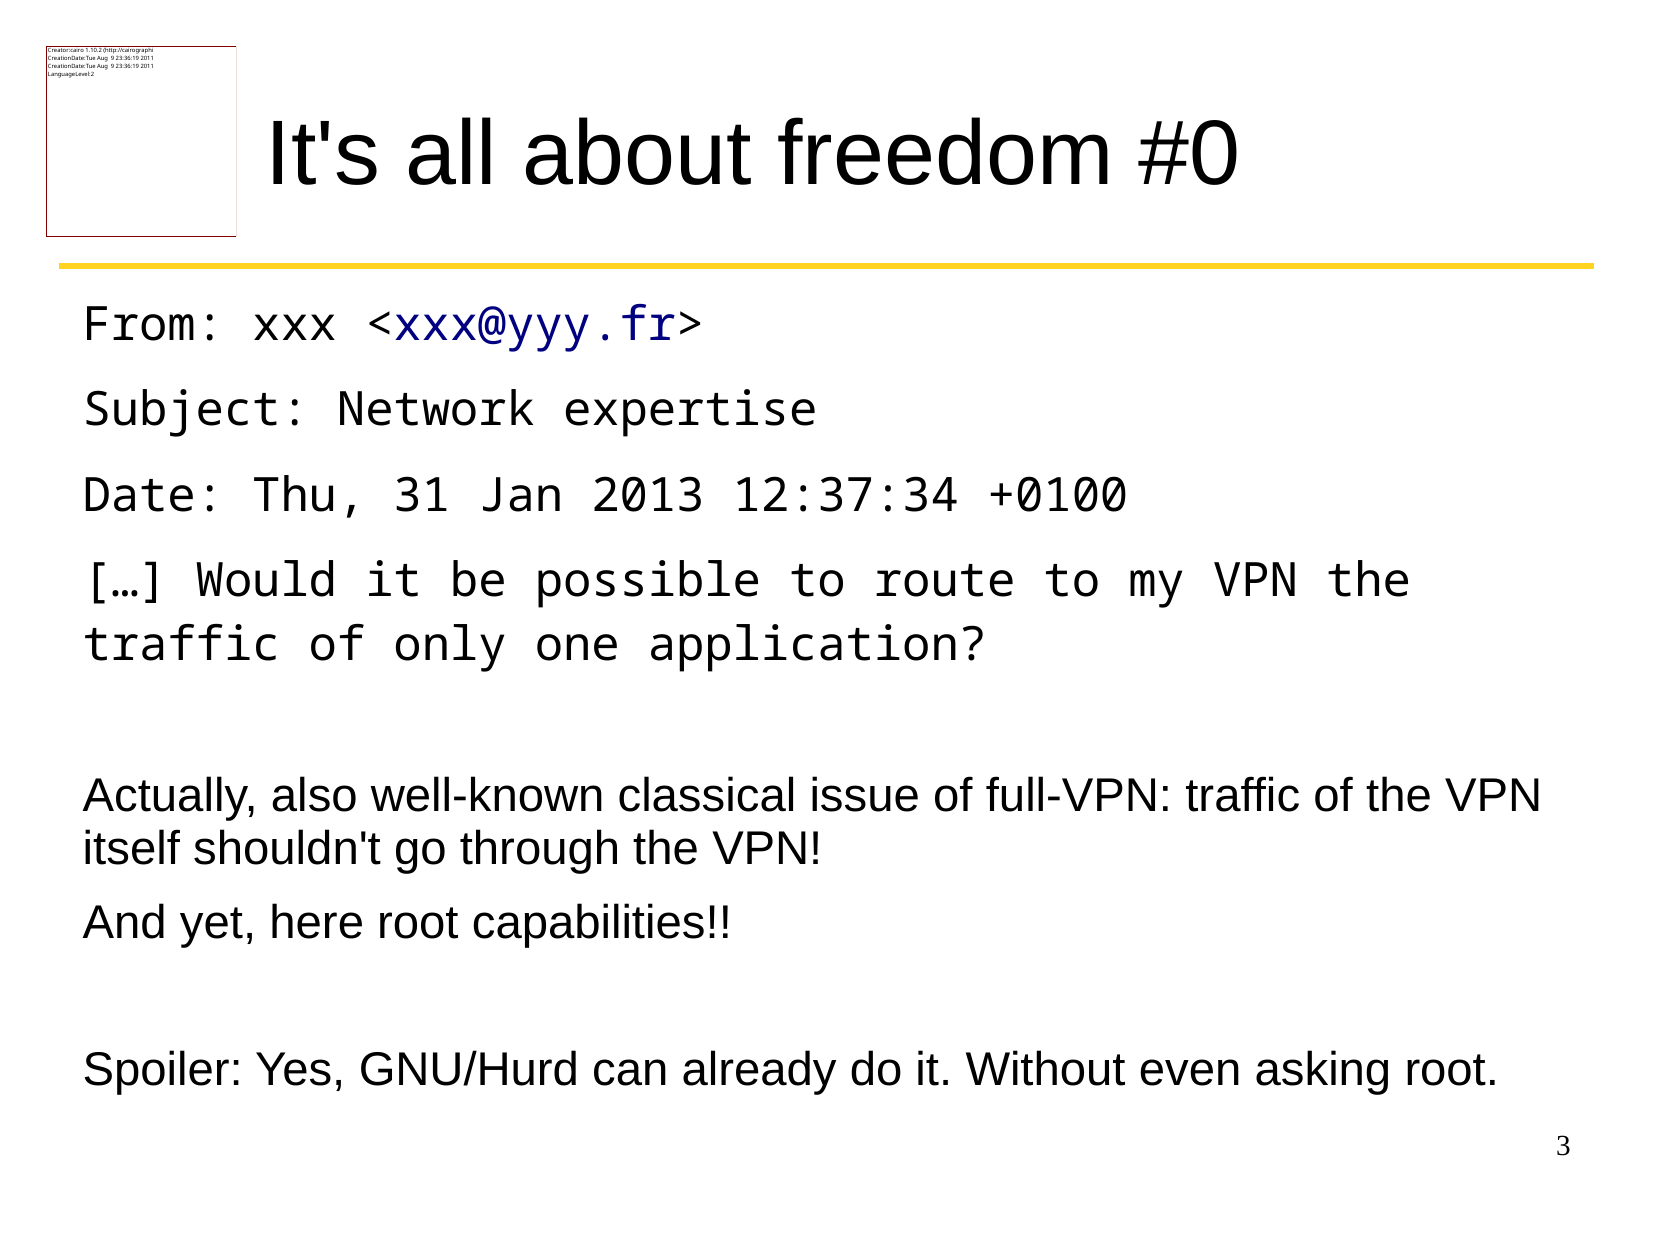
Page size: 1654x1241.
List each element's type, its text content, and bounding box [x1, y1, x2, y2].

list From: xxx <xxx@yyy.fr> Subject: Network expertise Date: Thu, 31 Jan 2013 12:37:34 +0100 […] Would it be possible to route to my VPN the traffic of only one application? Actually, also well-known classical issue of full-VPN: traffic of the VPN itself shouldn't go through the VPN! And yet, here root capabilities!! Spoiler: Yes, GNU/Hurd can already do it. Without even asking root. [82, 290, 1571, 1109]
title It's all about freedom #0 [265, 49, 1571, 257]
